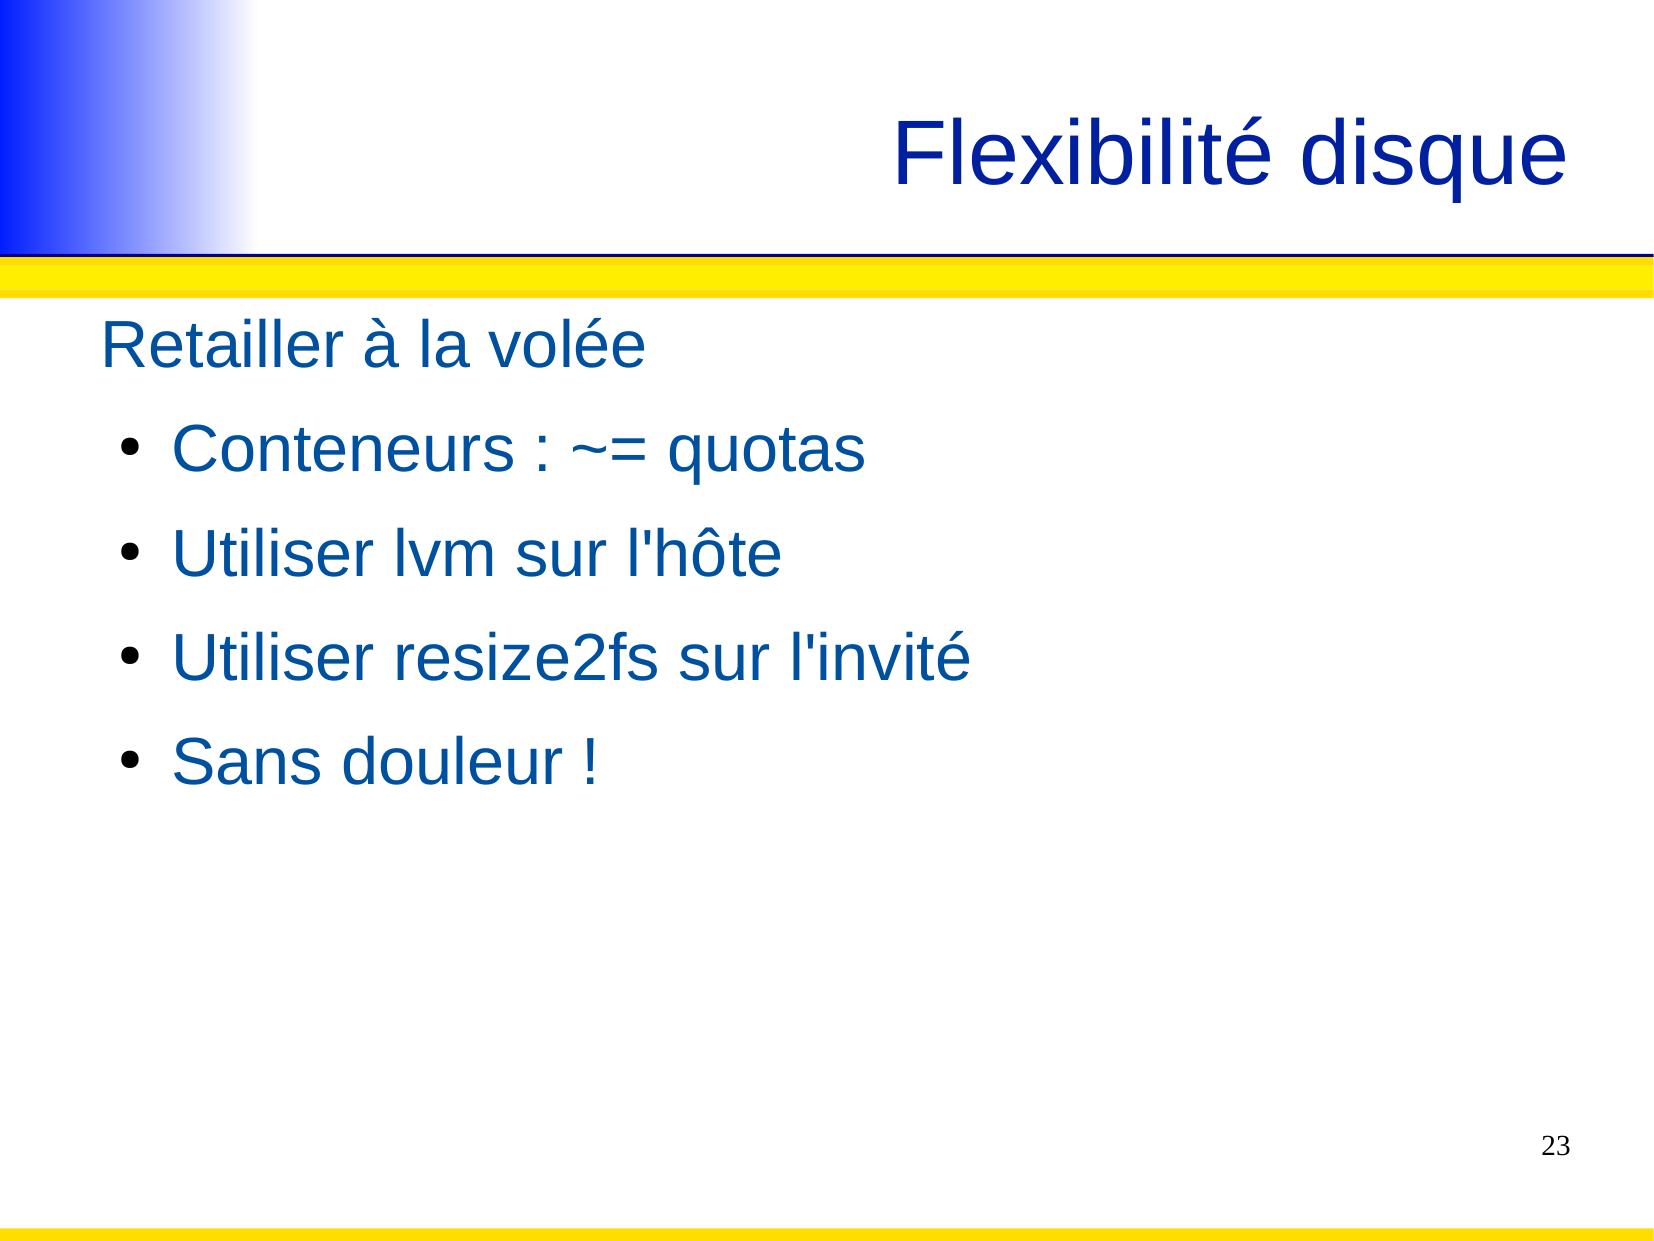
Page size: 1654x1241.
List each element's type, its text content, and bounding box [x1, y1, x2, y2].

title Flexibilité disque [372, 49, 1571, 257]
list Retailler à la volée Conteneurs : ~= quotas Utiliser lvm sur l'hôte Utiliser resize2fs sur l'invité Sans douleur ! [82, 307, 1571, 1126]
